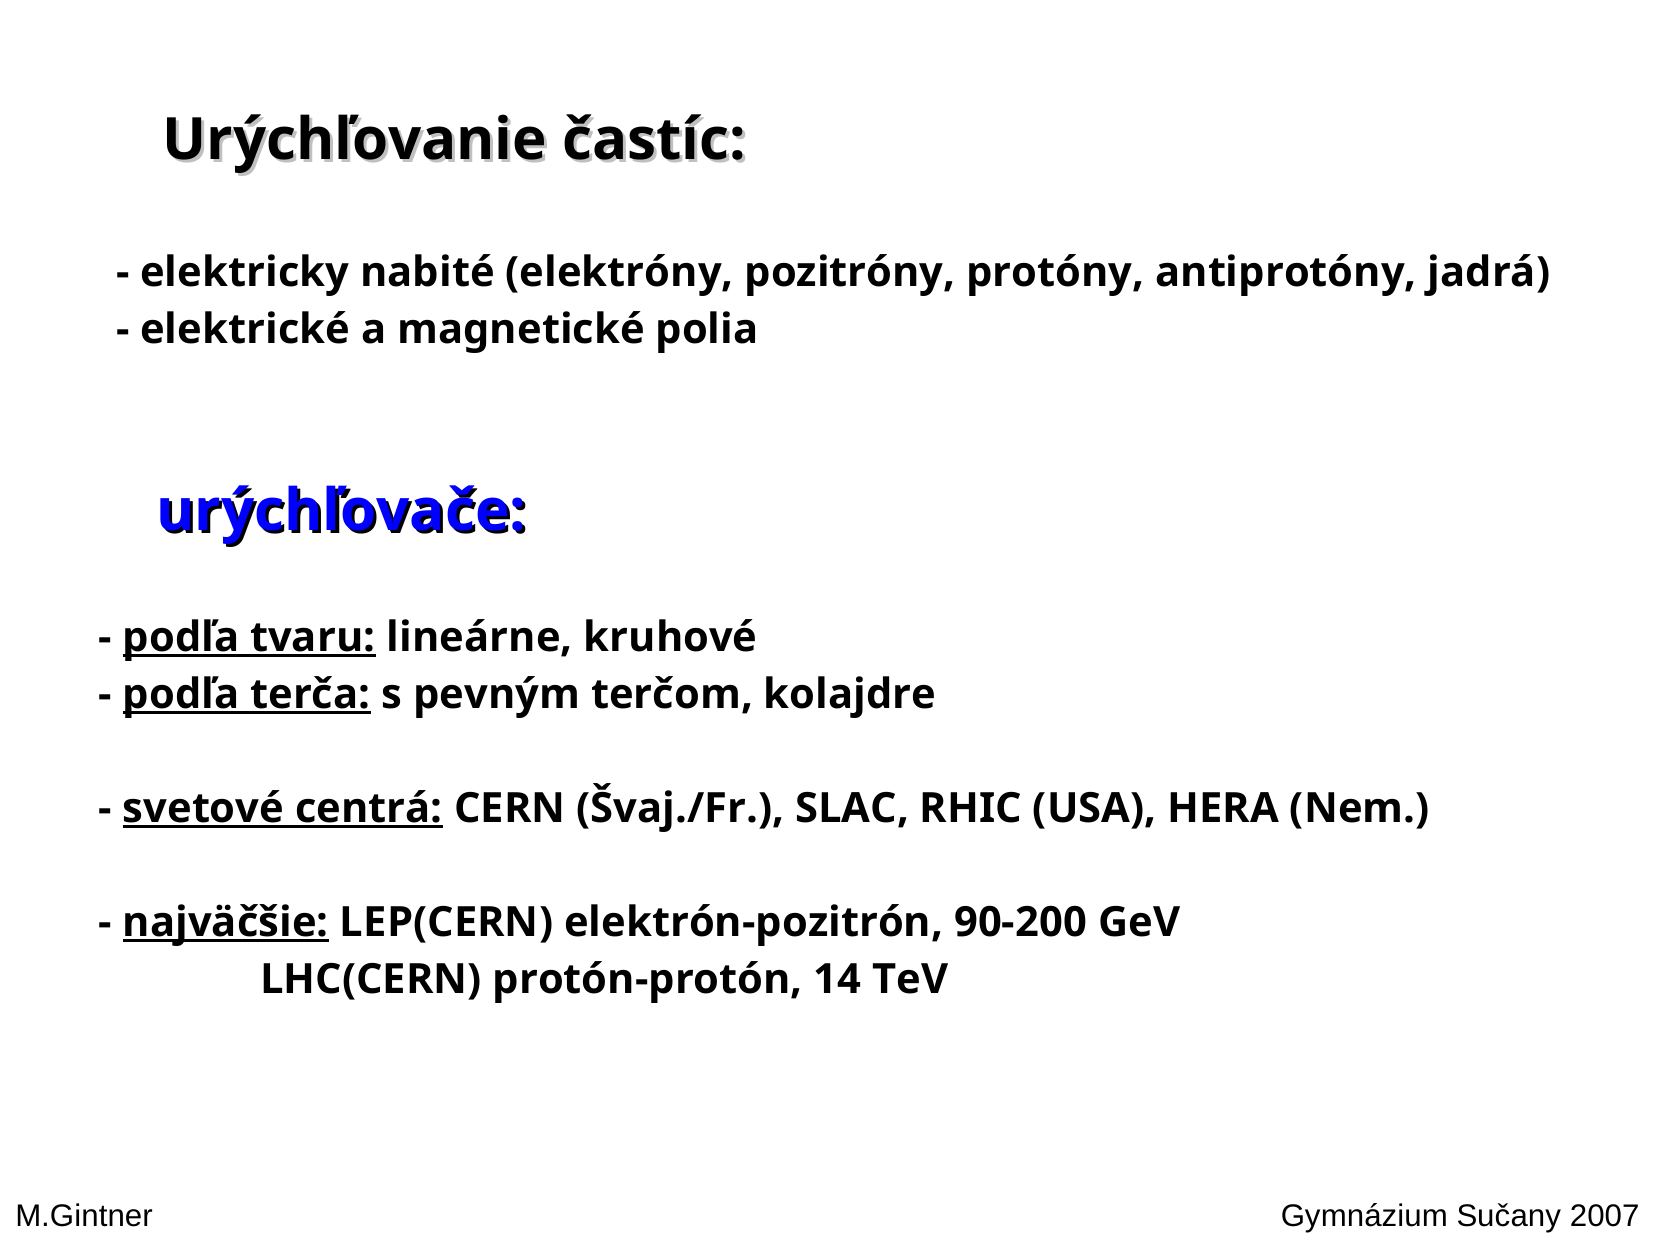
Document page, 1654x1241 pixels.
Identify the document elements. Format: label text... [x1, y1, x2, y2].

text_box Gymnázium Sučany 2007 [1266, 1191, 1654, 1241]
text_box Urýchľovanie častíc: [147, 89, 757, 187]
text_box M.Gintner [0, 1191, 169, 1241]
text_box - podľa tvaru: lineárne, kruhové - podľa terča: s pevným terčom, kolajdre - svetové centrá: CERN (Švaj./Fr.), SLAC, RHIC (USA), HERA (Nem.) - najväčšie: LEP(CERN) elektrón-pozitrón, 90-200 GeV LHC(CERN) protón-protón, 14 TeV [83, 598, 1577, 1022]
text_box urýchľovače: [141, 460, 532, 557]
text_box - elektricky nabité (elektróny, pozitróny, protóny, antiprotóny, jadrá) - elektrické a magnetické polia [101, 234, 1567, 366]
